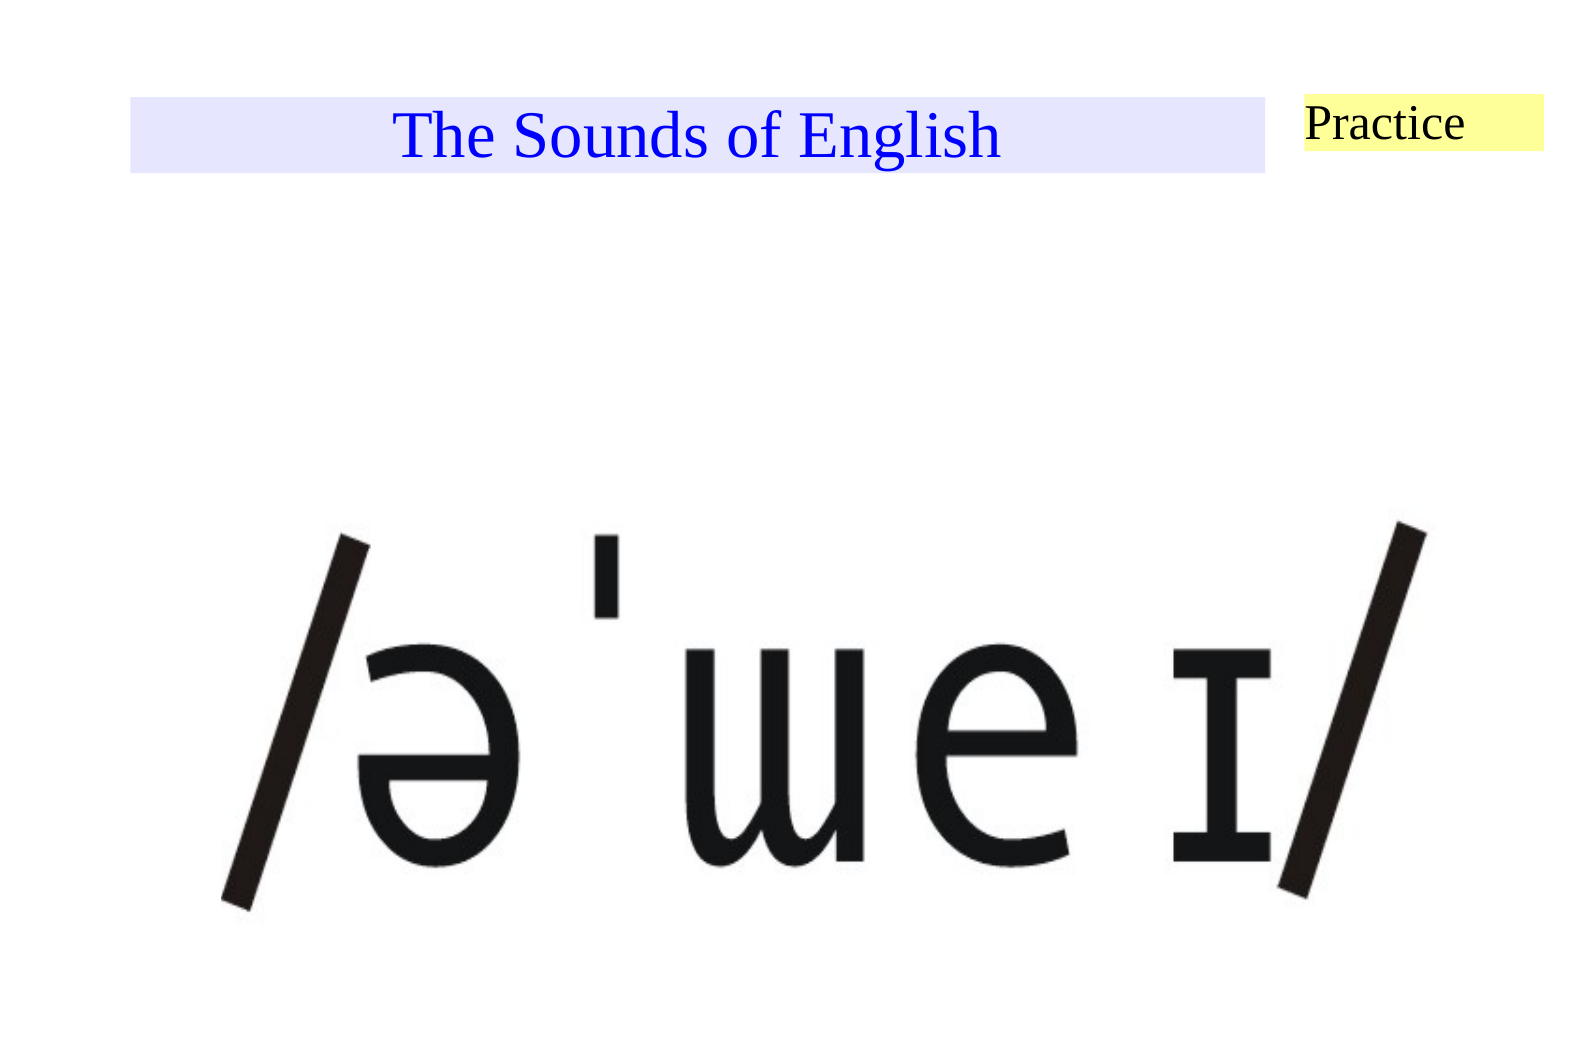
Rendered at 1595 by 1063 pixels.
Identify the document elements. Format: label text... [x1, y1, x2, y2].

text_box Practice [1304, 94, 1544, 152]
text_box The Sounds of English [130, 97, 1266, 174]
picture [221, 474, 1481, 1007]
